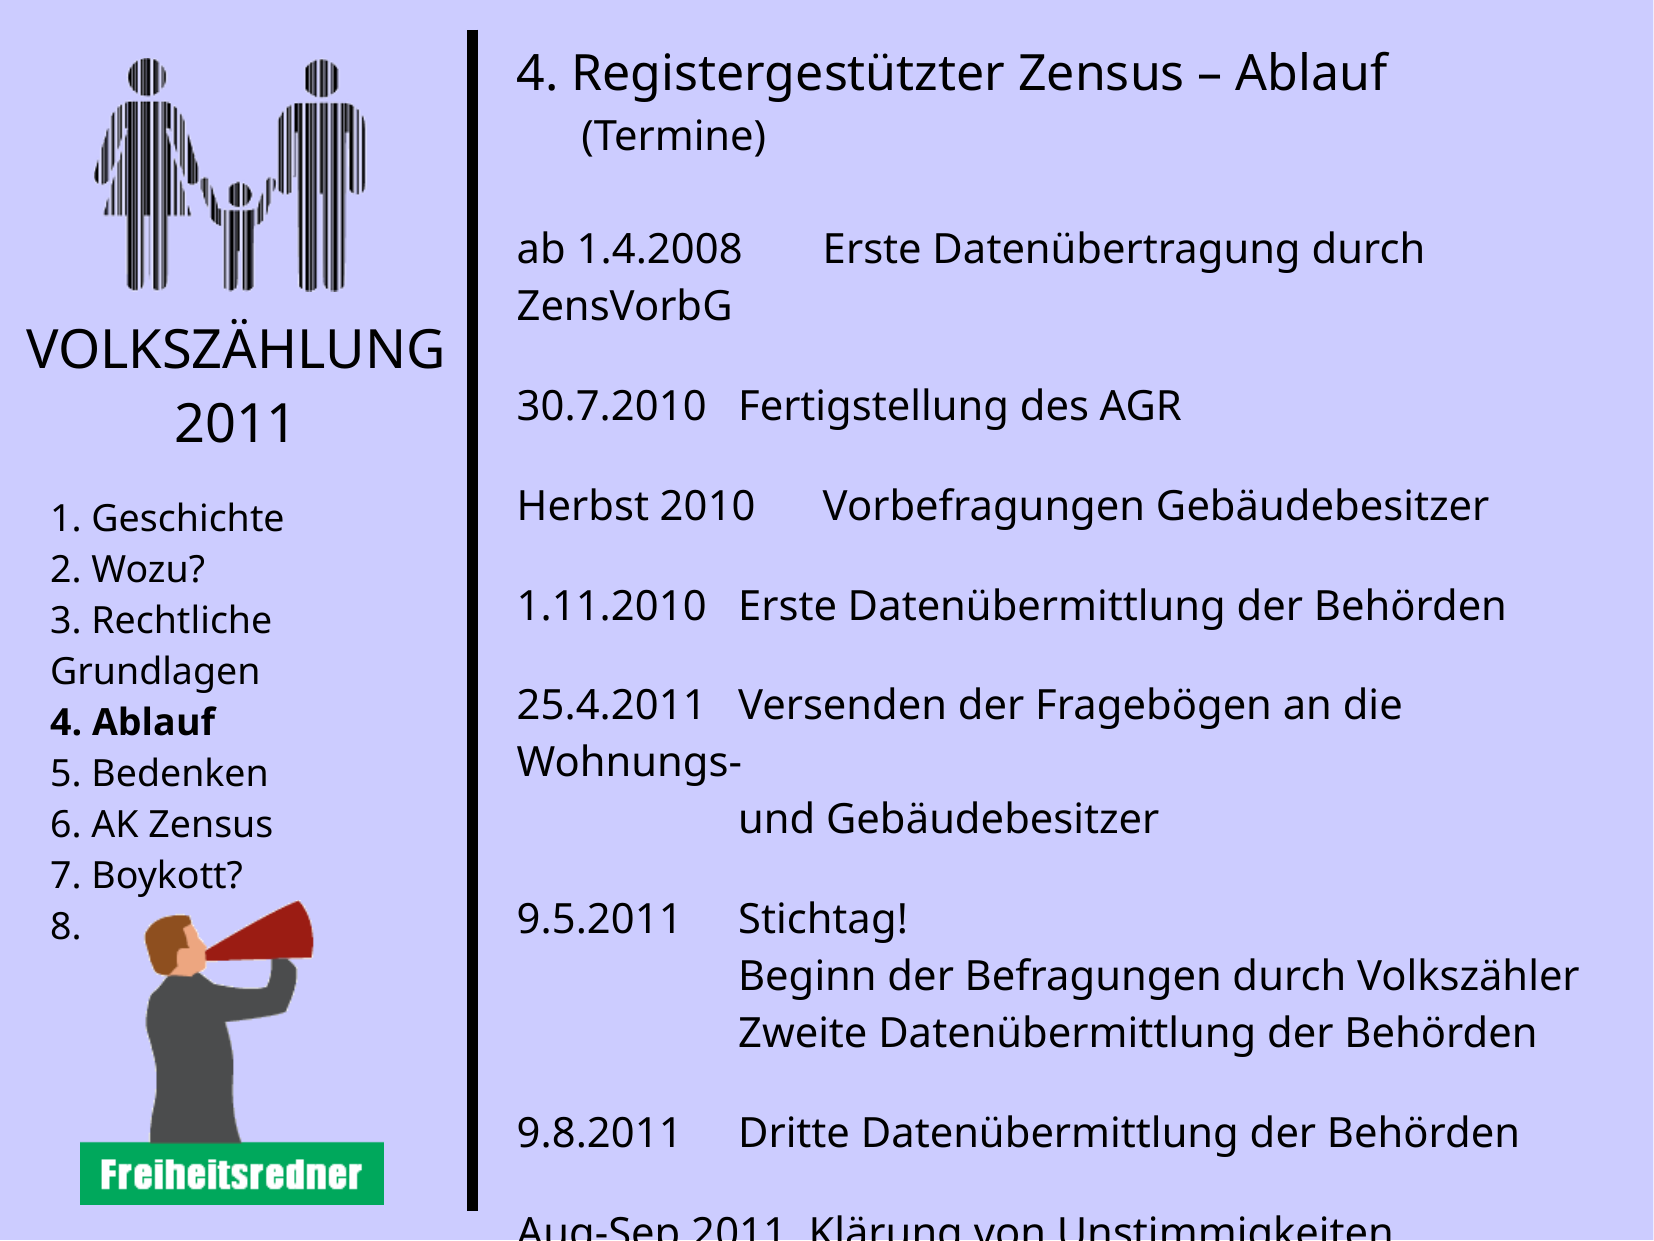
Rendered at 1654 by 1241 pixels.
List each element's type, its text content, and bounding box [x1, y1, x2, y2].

text_box 4. Registergestützter Zensus – Ablauf (Termine) ab 1.4.2008 Erste Datenübertragung durch ZensVorbG 30.7.2010 Fertigstellung des AGR Herbst 2010 Vorbefragungen Gebäudebesitzer 1.11.2010 Erste Datenübermittlung der Behörden 25.4.2011 Versenden der Fragebögen an die Wohnungs- und Gebäudebesitzer 9.5.2011 Stichtag! Beginn der Befragungen durch Volkszähler Zweite Datenübermittlung der Behörden 9.8.2011 Dritte Datenübermittlung der Behörden Aug-Sep 2011 Klärung von Unstimmigkeiten Jan 2012 Mehrfachfallprüfungen (postalisch) 9.5.2013 Abschluß der Volkszählung inkl. Auswertung [501, 29, 1625, 1163]
picture [94, 58, 367, 292]
text_box 1. Geschichte 2. Wozu? 3. Rechtliche Grundlagen 4. Ablauf 5. Bedenken 6. AK Zensus 7. Boykott? 8. Ausblick [35, 484, 479, 837]
text_box VOLKSZÄHLUNG 2011 [0, 257, 473, 443]
picture [80, 900, 384, 1205]
